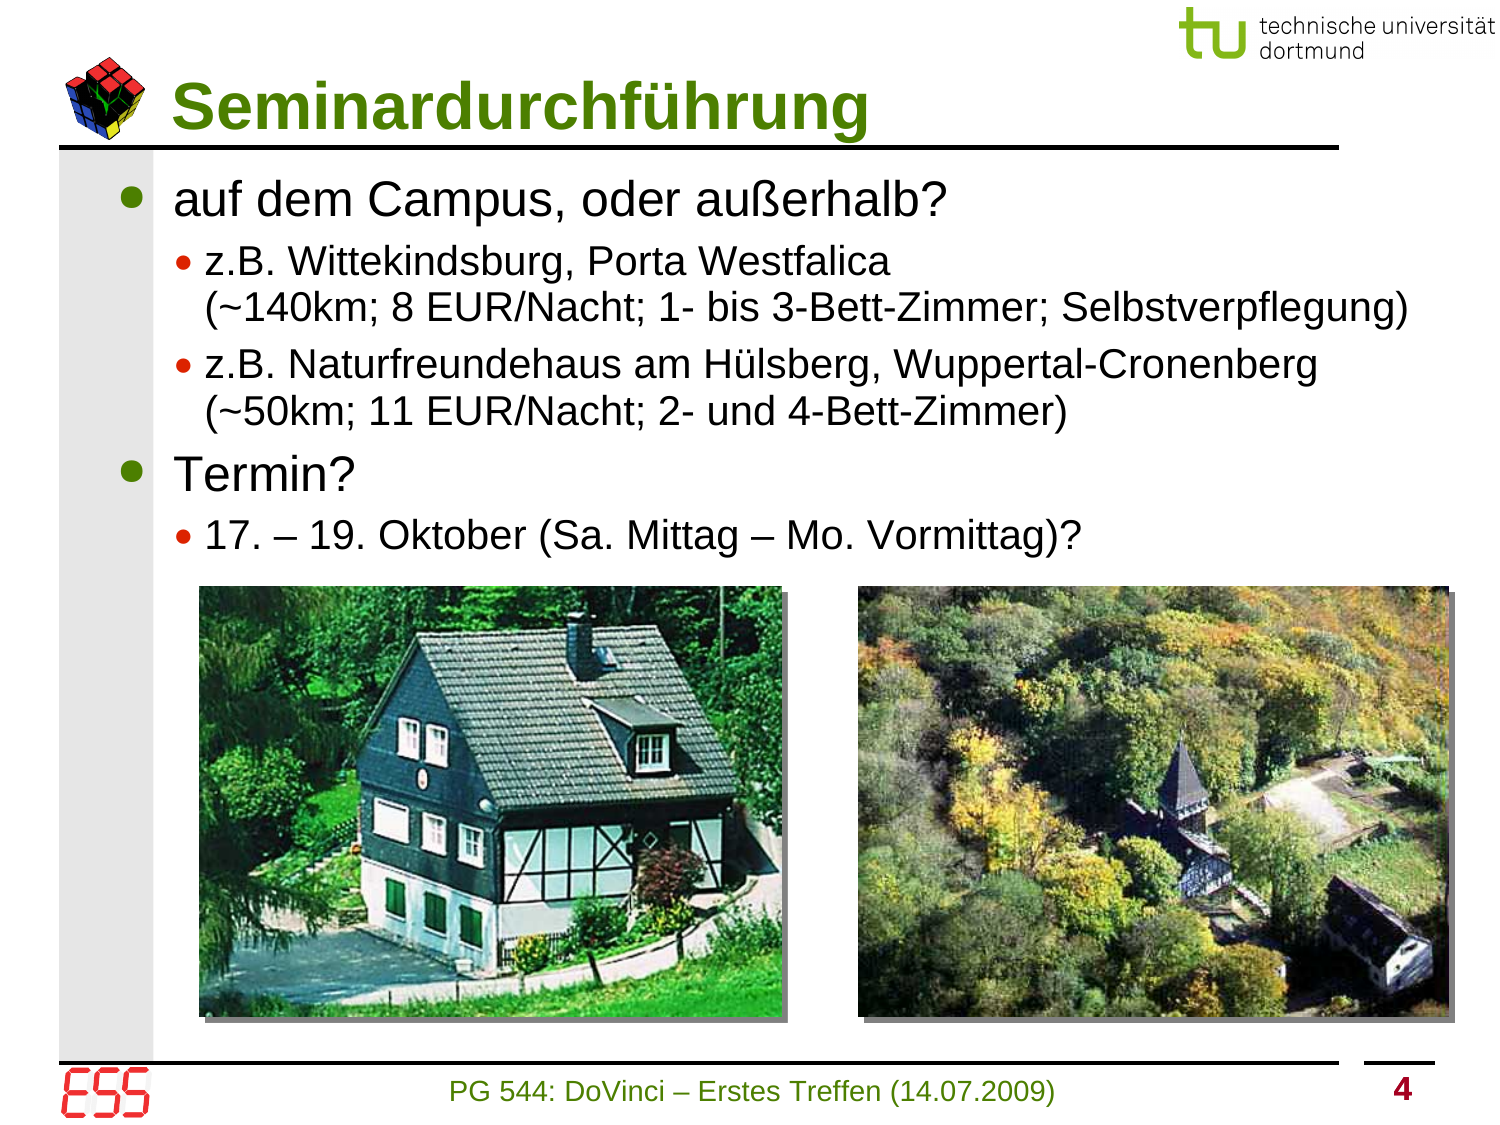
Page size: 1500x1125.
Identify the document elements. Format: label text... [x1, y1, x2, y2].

title Seminardurchführung [171, 49, 1410, 159]
picture [858, 586, 1449, 1017]
picture [61, 1067, 152, 1118]
list auf dem Campus, oder außerhalb? z.B. Wittekindsburg, Porta Westfalica (~140km; 8 EUR/Nacht; 1- bis 3-Bett-Zimmer; Selbstverpflegung) z.B. Naturfreundehaus am Hülsberg, Wuppertal-Cronenberg (~50km; 11 EUR/Nacht; 2- und 4-Bett-Zimmer) Termin? 17. – 19. Oktober (Sa. Mittag – Mo. Vormittag)? [116, 171, 1474, 1064]
picture [65, 57, 145, 140]
picture [1179, 7, 1495, 59]
picture [199, 586, 782, 1017]
